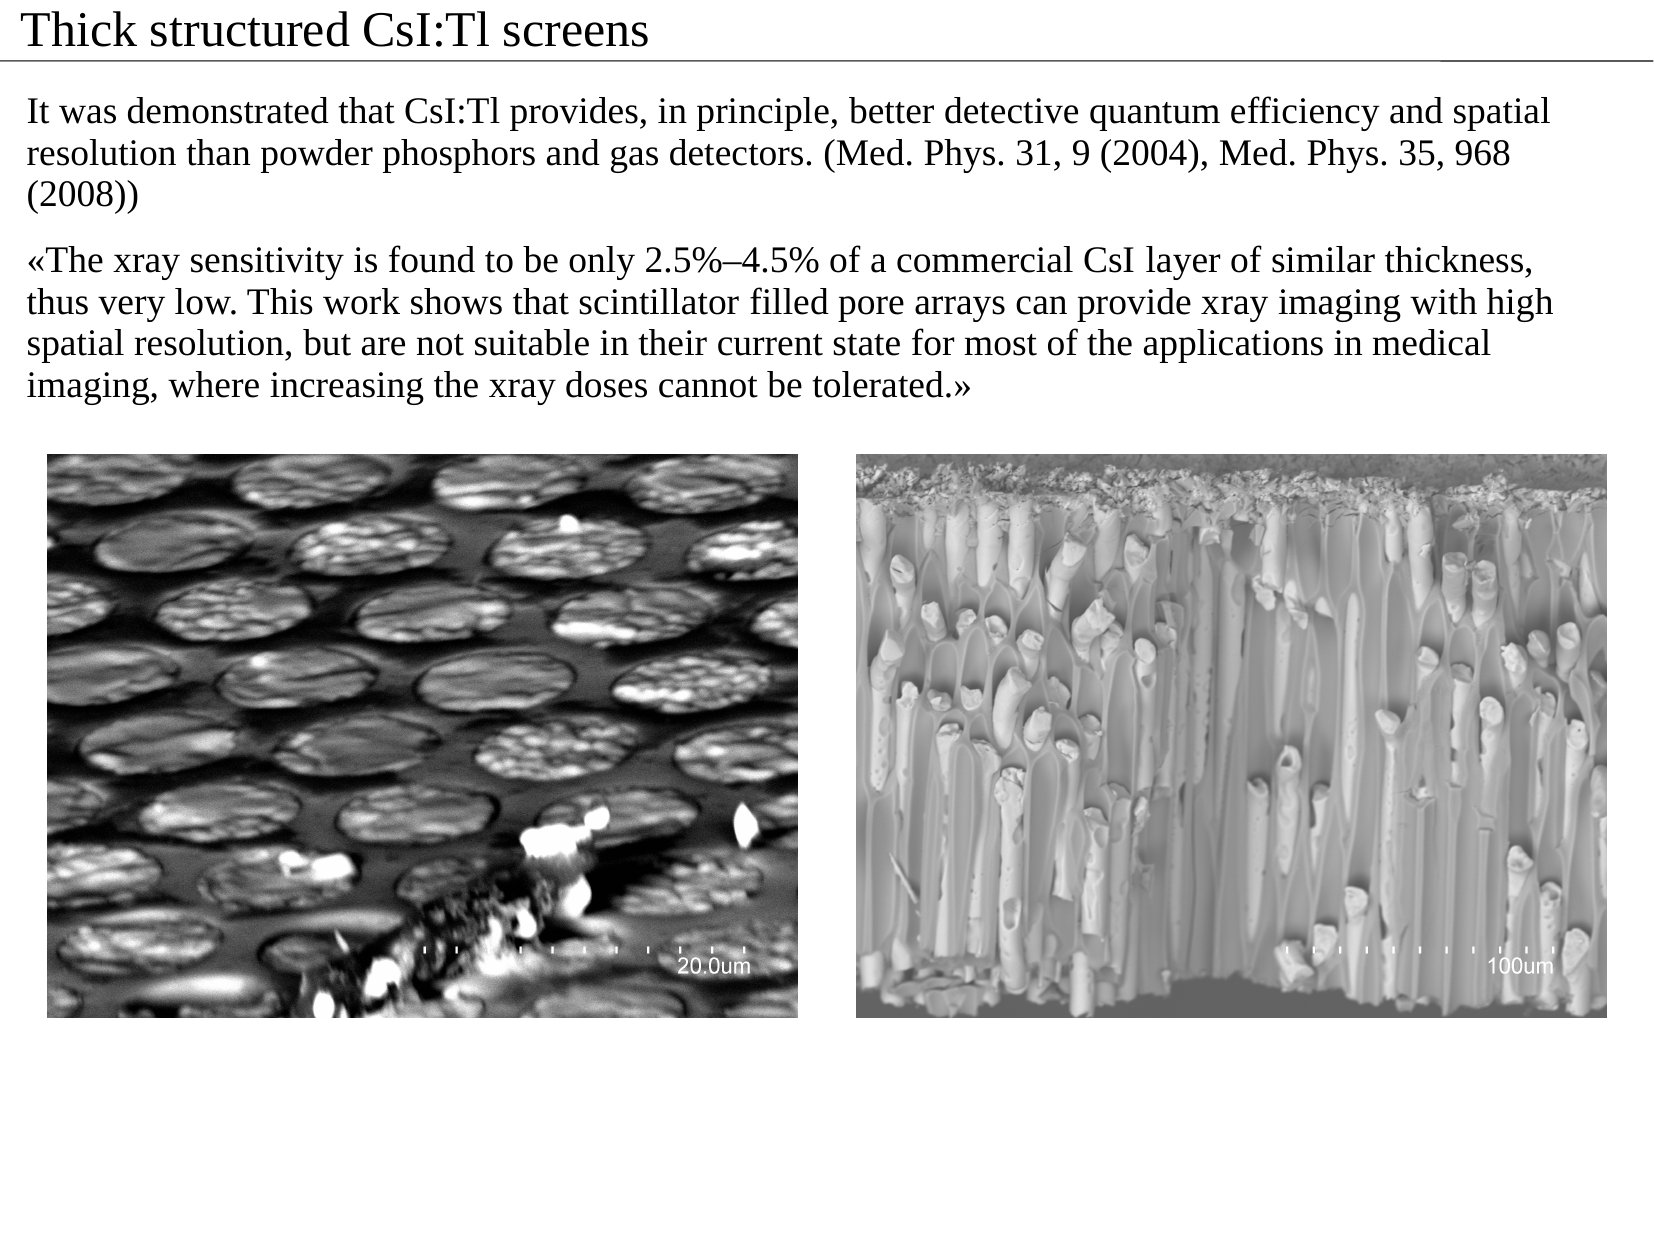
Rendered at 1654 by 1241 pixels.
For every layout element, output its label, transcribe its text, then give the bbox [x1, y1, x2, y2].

picture [856, 579, 1607, 1018]
picture [47, 579, 798, 1018]
text_box It was demonstrated that CsI:Tl provides, in principle, better detective quantum efficiency and spatial resolution than powder phosphors and gas detectors. (Med. Phys. 31, 9 (2004), Med. Phys. 35, 968 (2008)) «The x­ray sensitivity is found to be only 2.5%–4.5% of a commercial CsI ­layer of similar thickness, thus very low. This work shows that scintillator ­filled pore arrays can provide x­ray imaging with high spatial resolution, but are not suitable in their current state for most of the applications in medical imaging, where increasing the xray doses cannot be tolerated.» [11, 82, 1619, 415]
text_box Thick structured CsI:Tl screens [5, 0, 1306, 60]
text_box [35, 200, 1619, 579]
